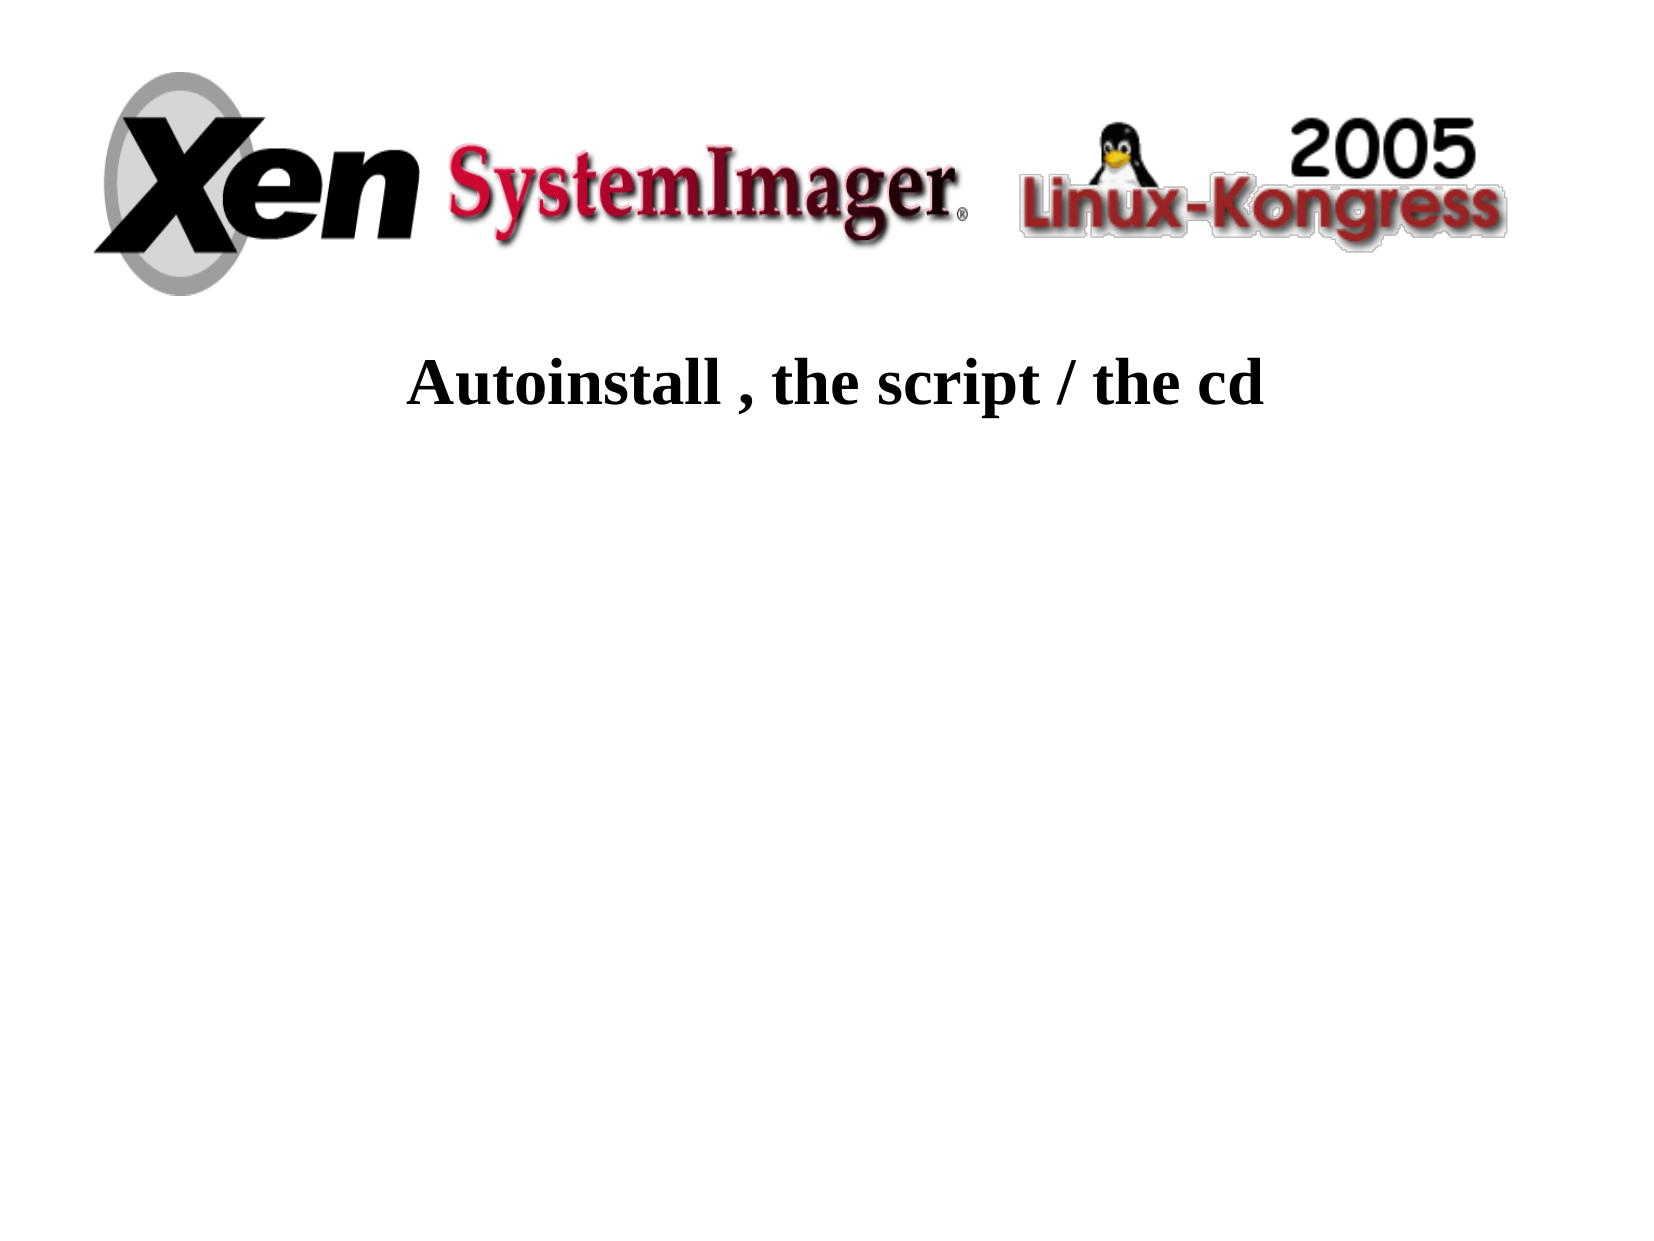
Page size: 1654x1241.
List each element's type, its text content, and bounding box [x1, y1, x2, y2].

picture [1006, 106, 1524, 265]
picture [93, 72, 420, 296]
list Autoinstall , the script / the cd [121, 344, 1534, 1127]
picture [445, 132, 971, 254]
